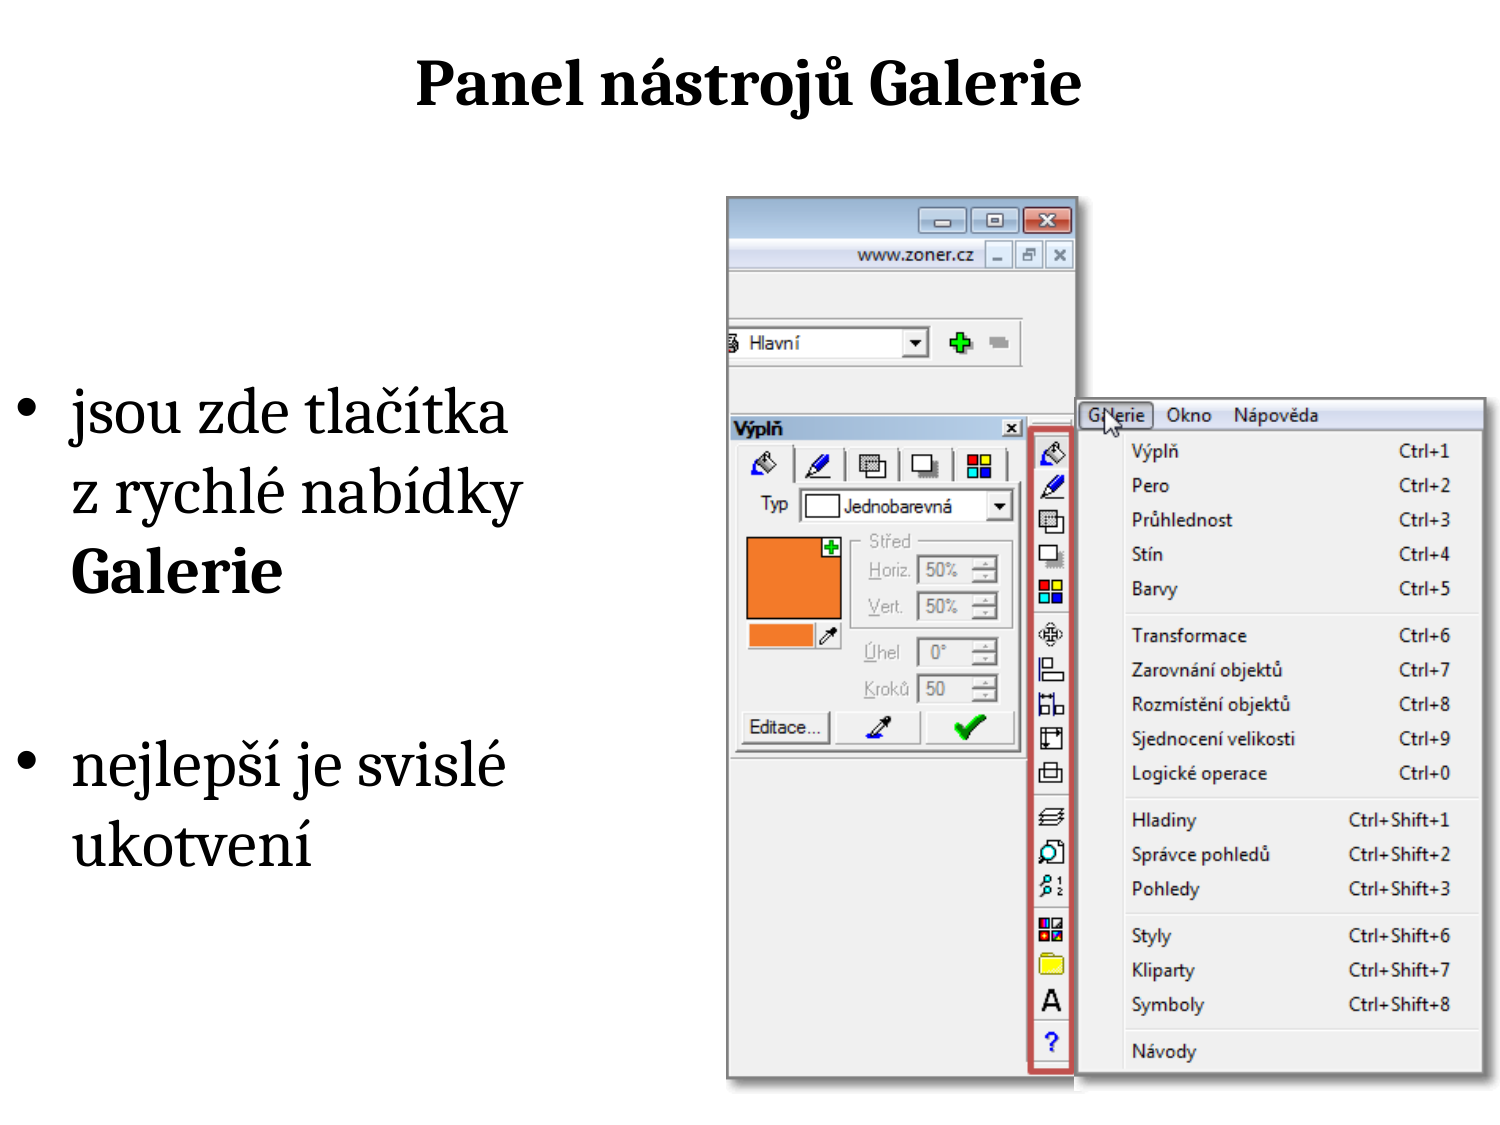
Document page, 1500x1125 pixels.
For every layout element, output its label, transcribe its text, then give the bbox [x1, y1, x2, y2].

text_box Panel nástrojů Galerie [0, 30, 1500, 127]
picture [726, 196, 1500, 1094]
list jsou zde tlačítka z rychlé nabídky Galerie nejlepší je svislé ukotvení [0, 262, 726, 1006]
